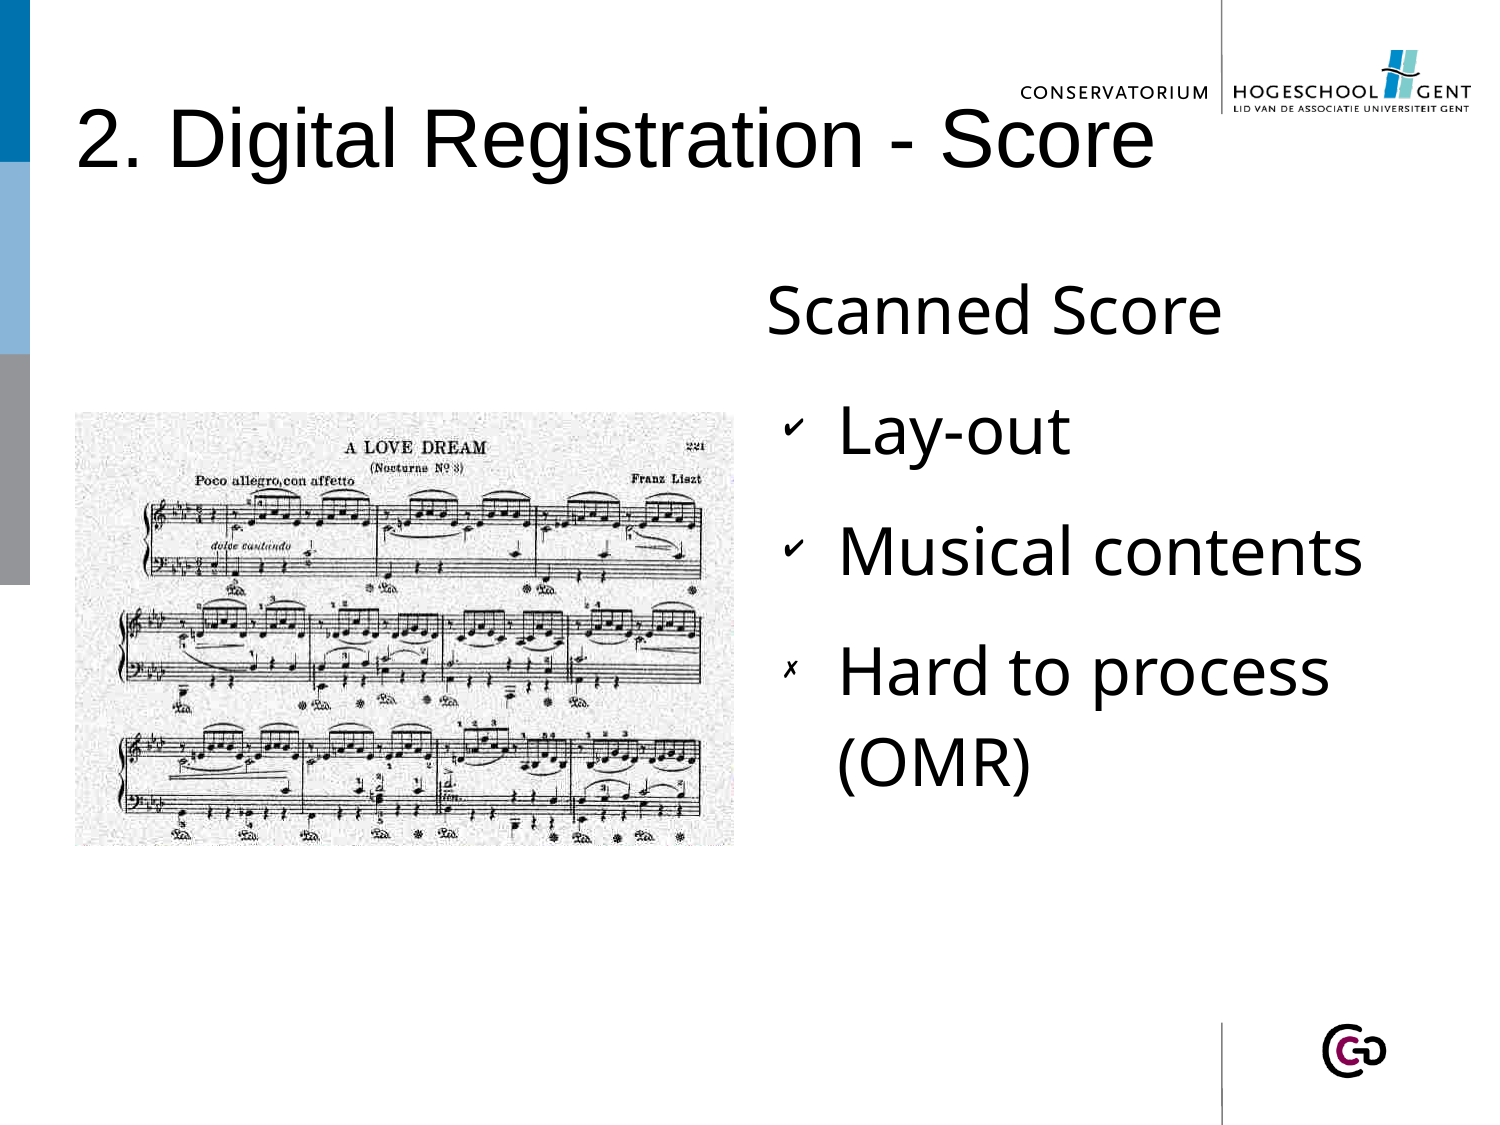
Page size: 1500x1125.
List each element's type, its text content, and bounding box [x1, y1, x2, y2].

list Scanned Score Lay-out Musical contents Hard to process (OMR) [766, 263, 1426, 991]
title 2. Digital Registration - Score [75, 44, 1425, 233]
picture [0, 162, 30, 585]
picture [1425, 50, 1471, 112]
picture [75, 412, 734, 846]
picture [1298, 1011, 1410, 1090]
